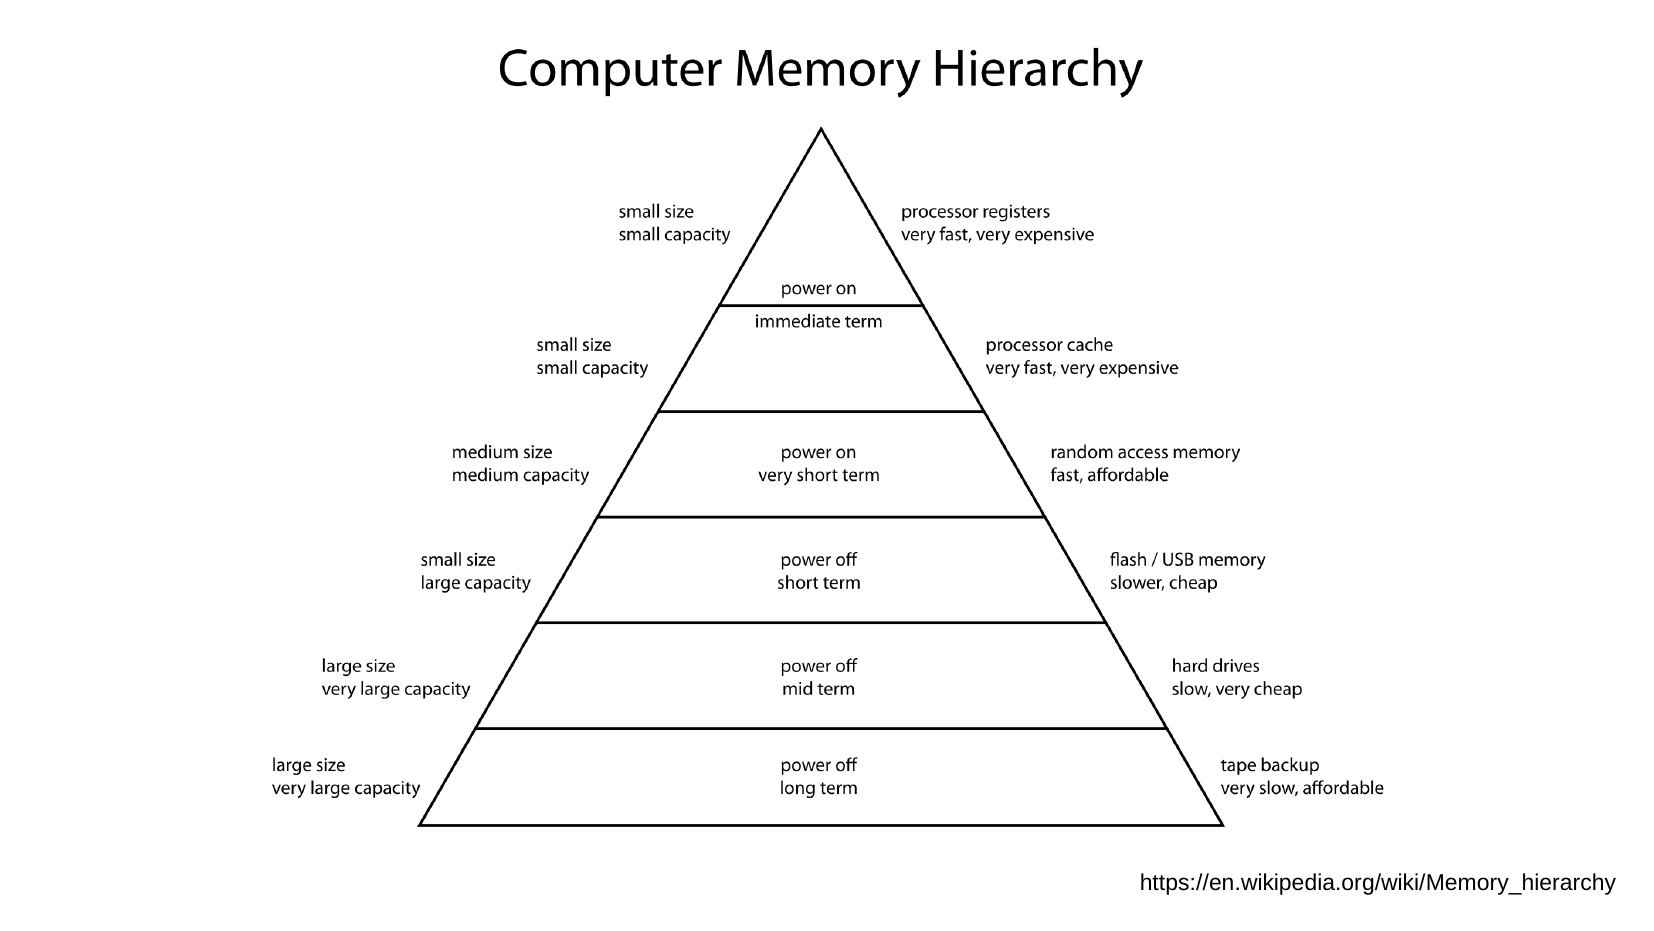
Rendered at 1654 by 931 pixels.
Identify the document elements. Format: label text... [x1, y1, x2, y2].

text_box https://en.wikipedia.org/wiki/Memory_hierarchy [1125, 862, 1632, 903]
picture [262, 0, 1388, 837]
